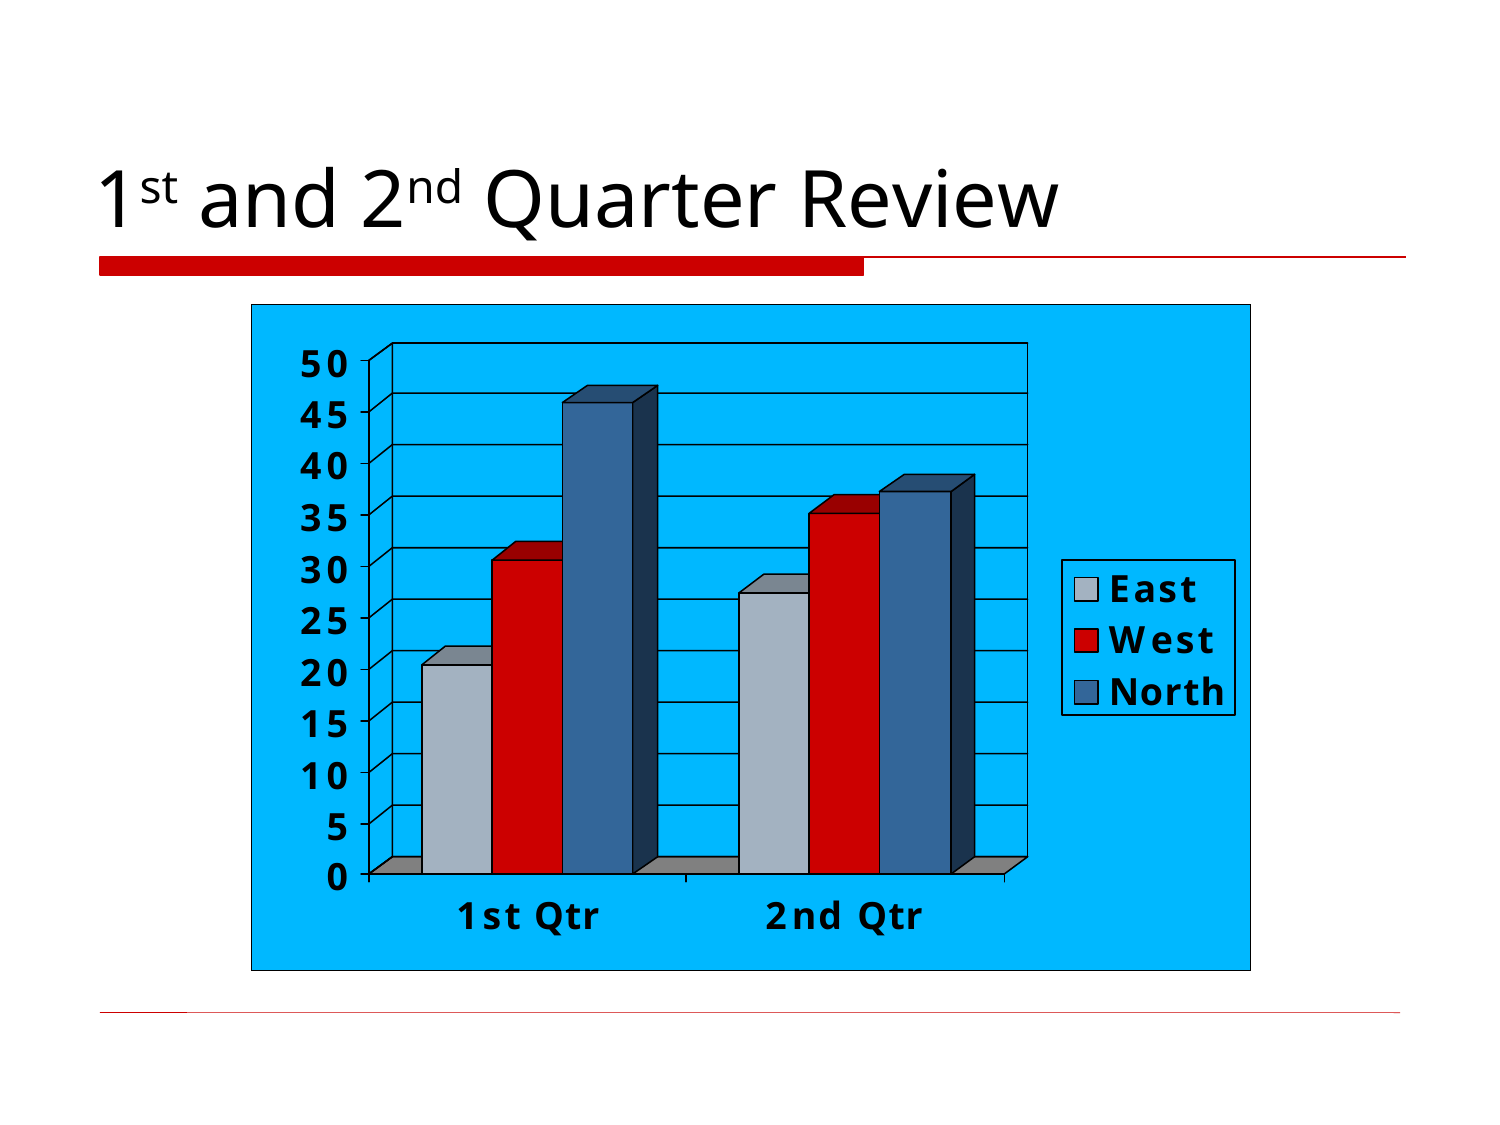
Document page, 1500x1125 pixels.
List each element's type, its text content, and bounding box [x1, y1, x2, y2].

chart [251, 304, 1251, 971]
title 1st and 2nd Quarter Review [94, 50, 1407, 250]
